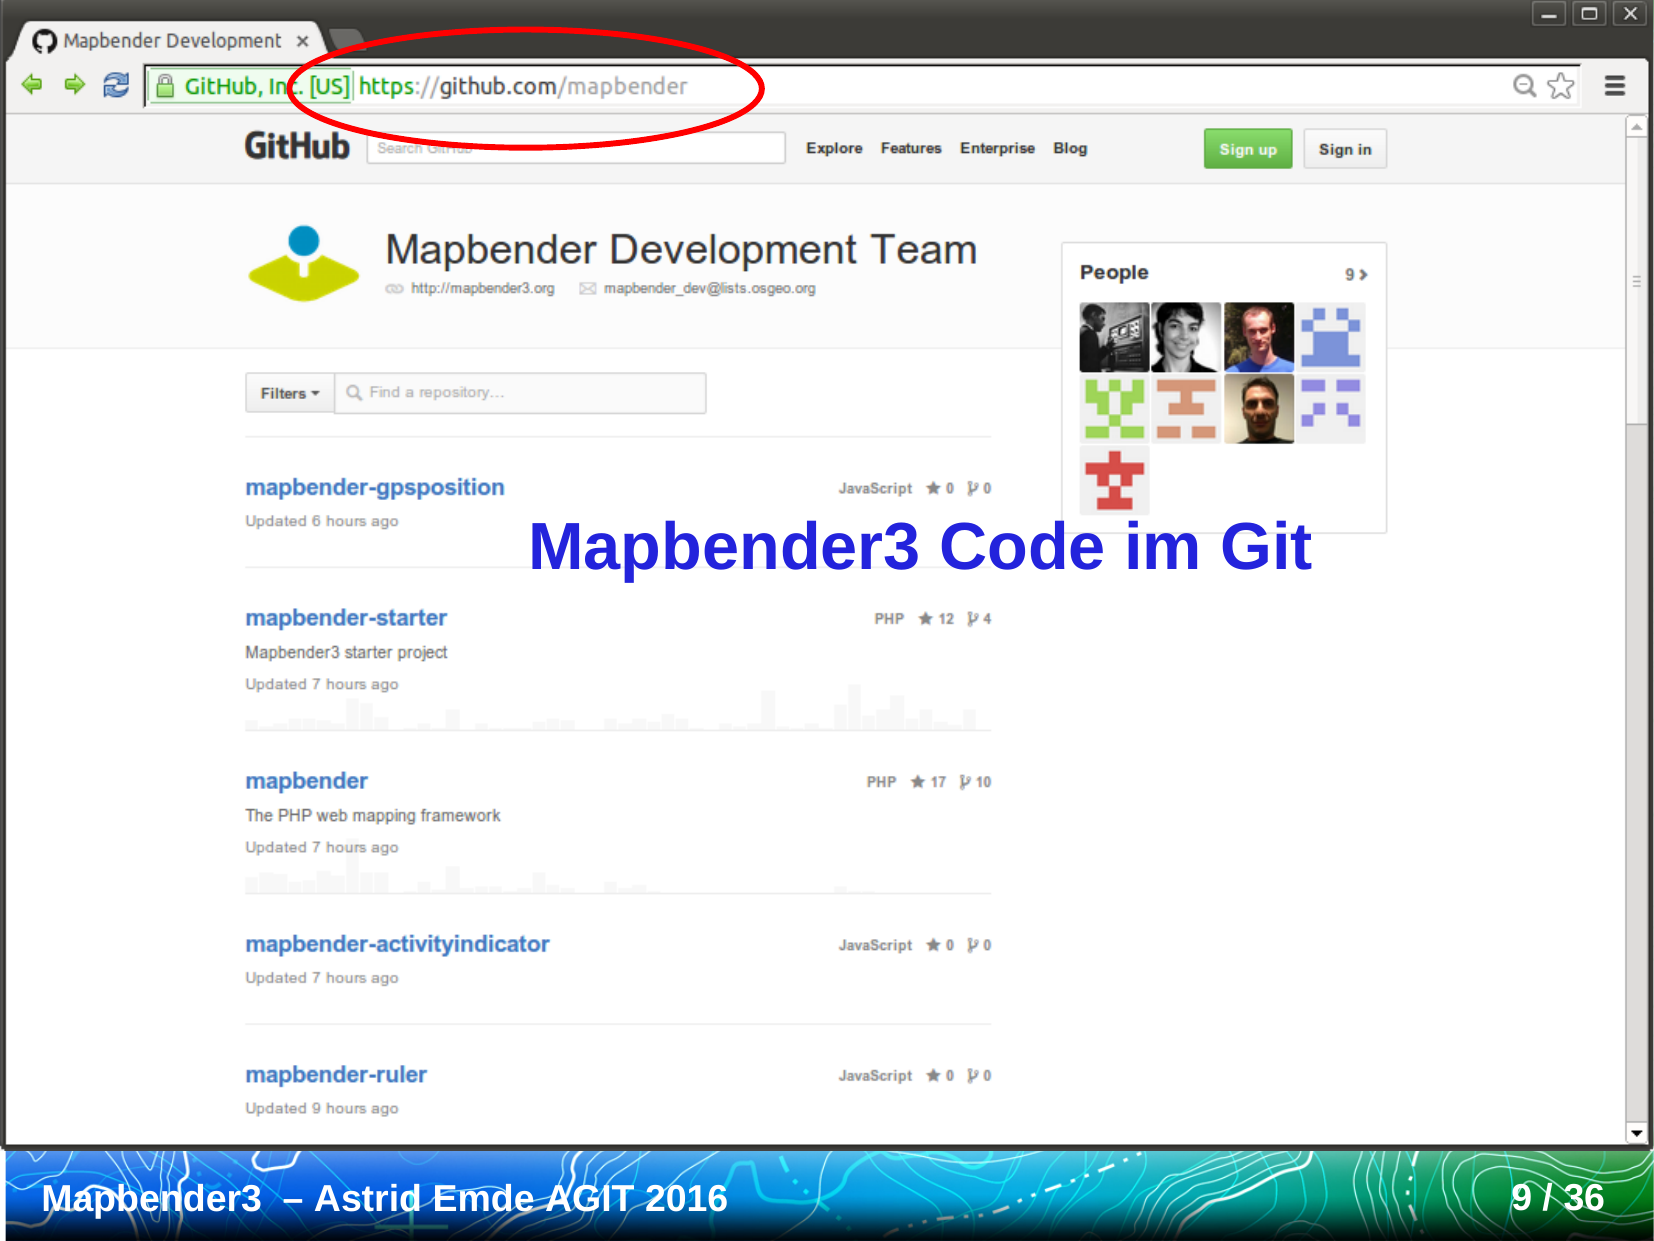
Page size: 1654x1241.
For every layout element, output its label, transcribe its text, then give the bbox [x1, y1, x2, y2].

picture [0, 0, 1654, 1241]
title Mapbender3 Code im Git [177, 472, 1654, 621]
